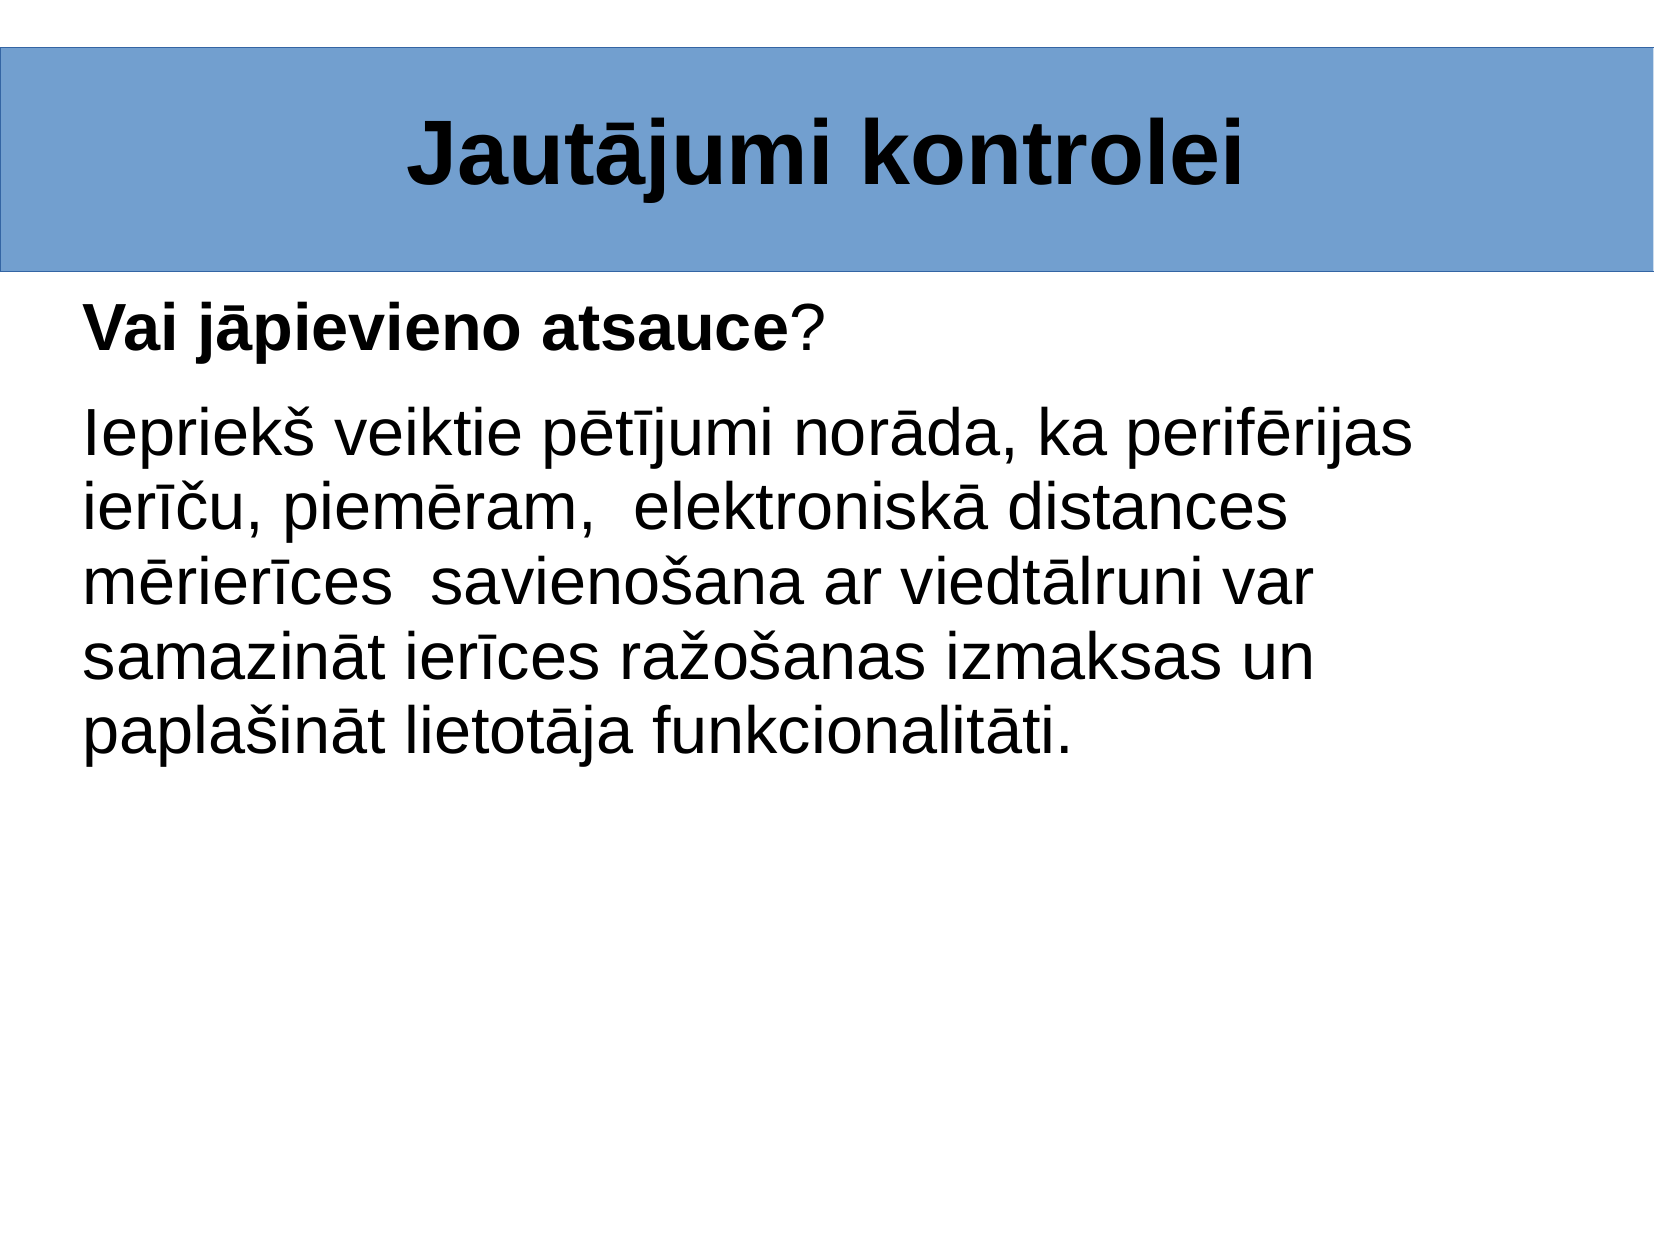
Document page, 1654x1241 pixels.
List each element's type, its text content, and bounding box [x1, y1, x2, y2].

text_box [0, 47, 1654, 272]
list Vai jāpievieno atsauce? Iepriekš veiktie pētījumi norāda, ka perifērijas ierīču, piemēram, elektroniskā distances mērierīces savienošana ar viedtālruni var samazināt ierīces ražošanas izmaksas un paplašināt lietotāja funkcionalitāti. [82, 290, 1607, 1010]
title Jautājumi kontrolei [82, 49, 1571, 257]
